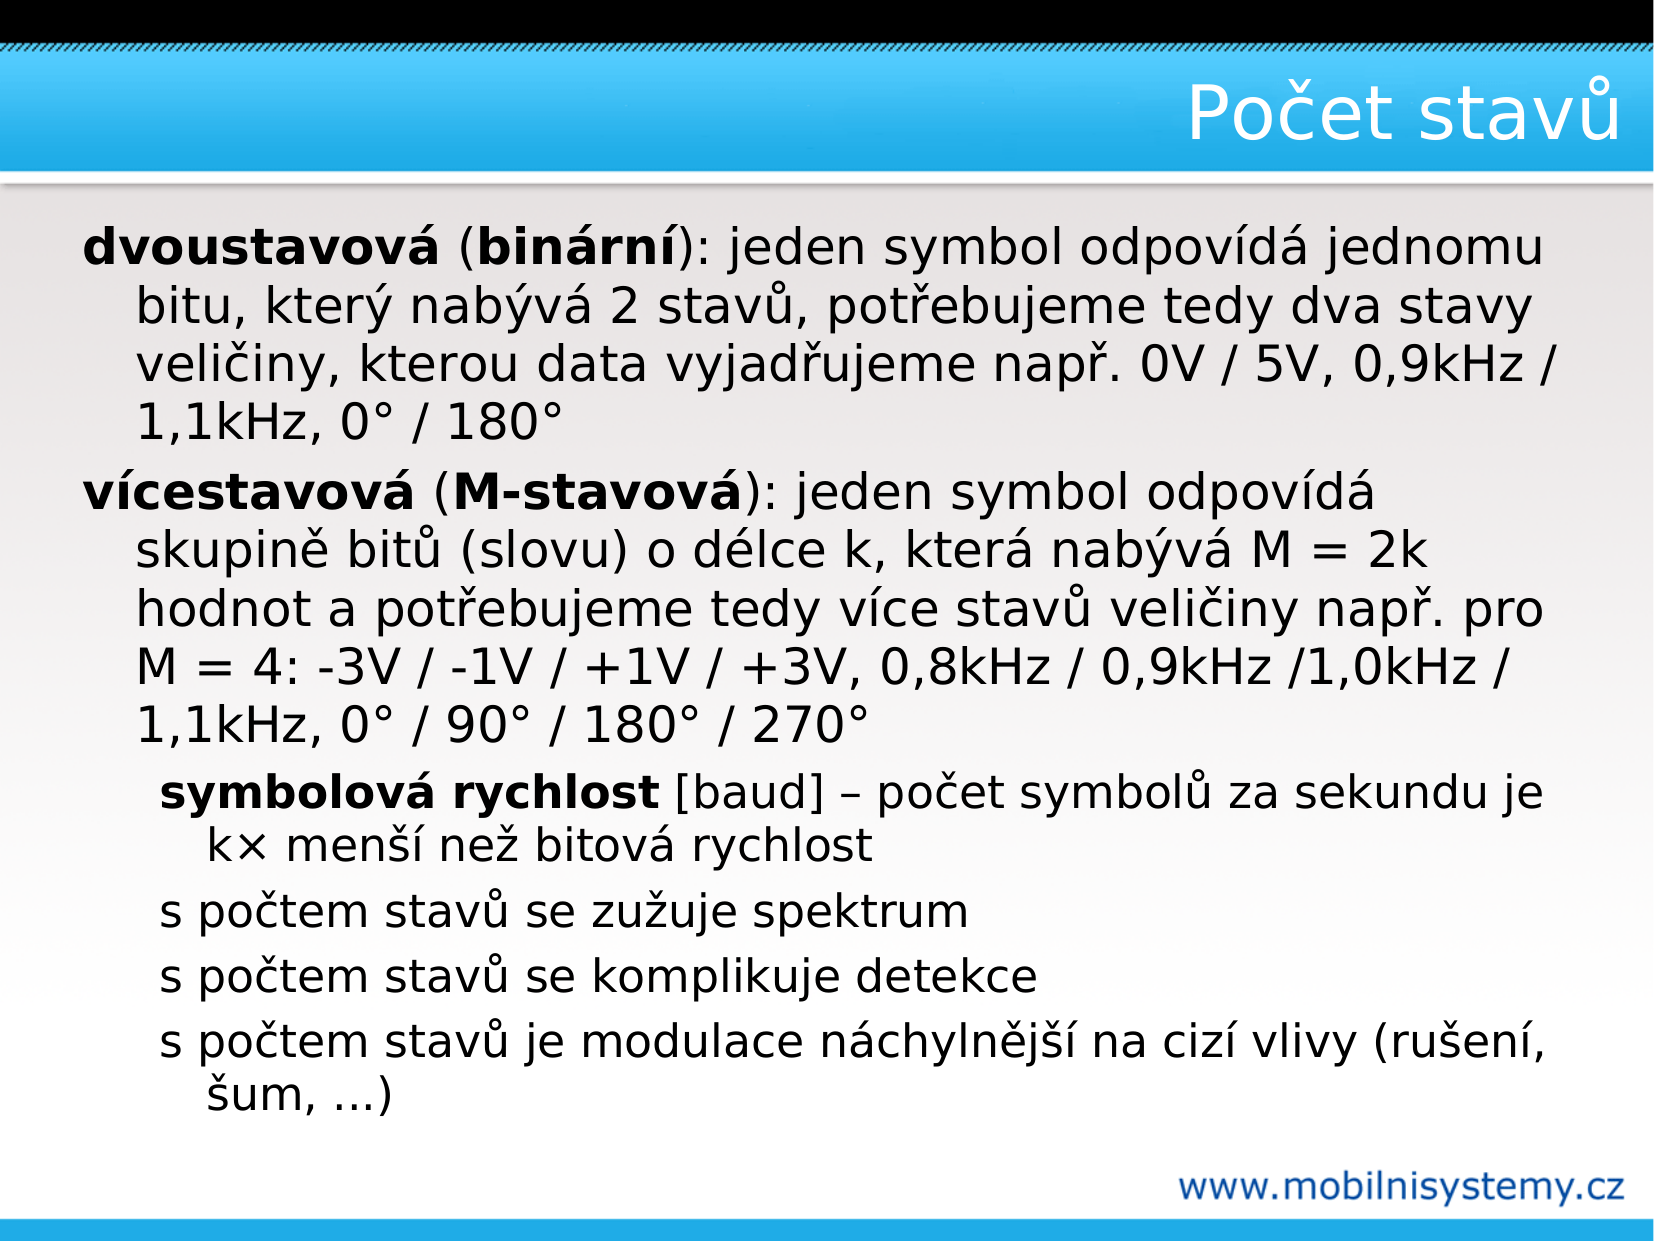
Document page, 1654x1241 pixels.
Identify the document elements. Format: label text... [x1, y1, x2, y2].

picture [0, 0, 1654, 1241]
list dvoustavová (binární): jeden symbol odpovídá jednomu bitu, který nabývá 2 stavů, potřebujeme tedy dva stavy veličiny, kterou data vyjadřujeme např. 0V / 5V, 0,9kHz / 1,1kHz, 0° / 180° vícestavová (M-stavová): jeden symbol odpovídá skupině bitů (slovu) o délce k, která nabývá M = 2k hodnot a potřebujeme tedy více stavů veličiny např. pro M = 4: -3V / -1V / +1V / +3V, 0,8kHz / 0,9kHz /1,0kHz / 1,1kHz, 0° / 90° / 180° / 270° symbolová rychlost [baud] – počet symbolů za sekundu je k× menší než bitová rychlost s počtem stavů se zužuje spektrum s počtem stavů se komplikuje detekce s počtem stavů je modulace náchylnější na cizí vlivy (rušení, šum, ...) [64, 218, 1565, 1122]
title Počet stavů [29, 49, 1625, 178]
